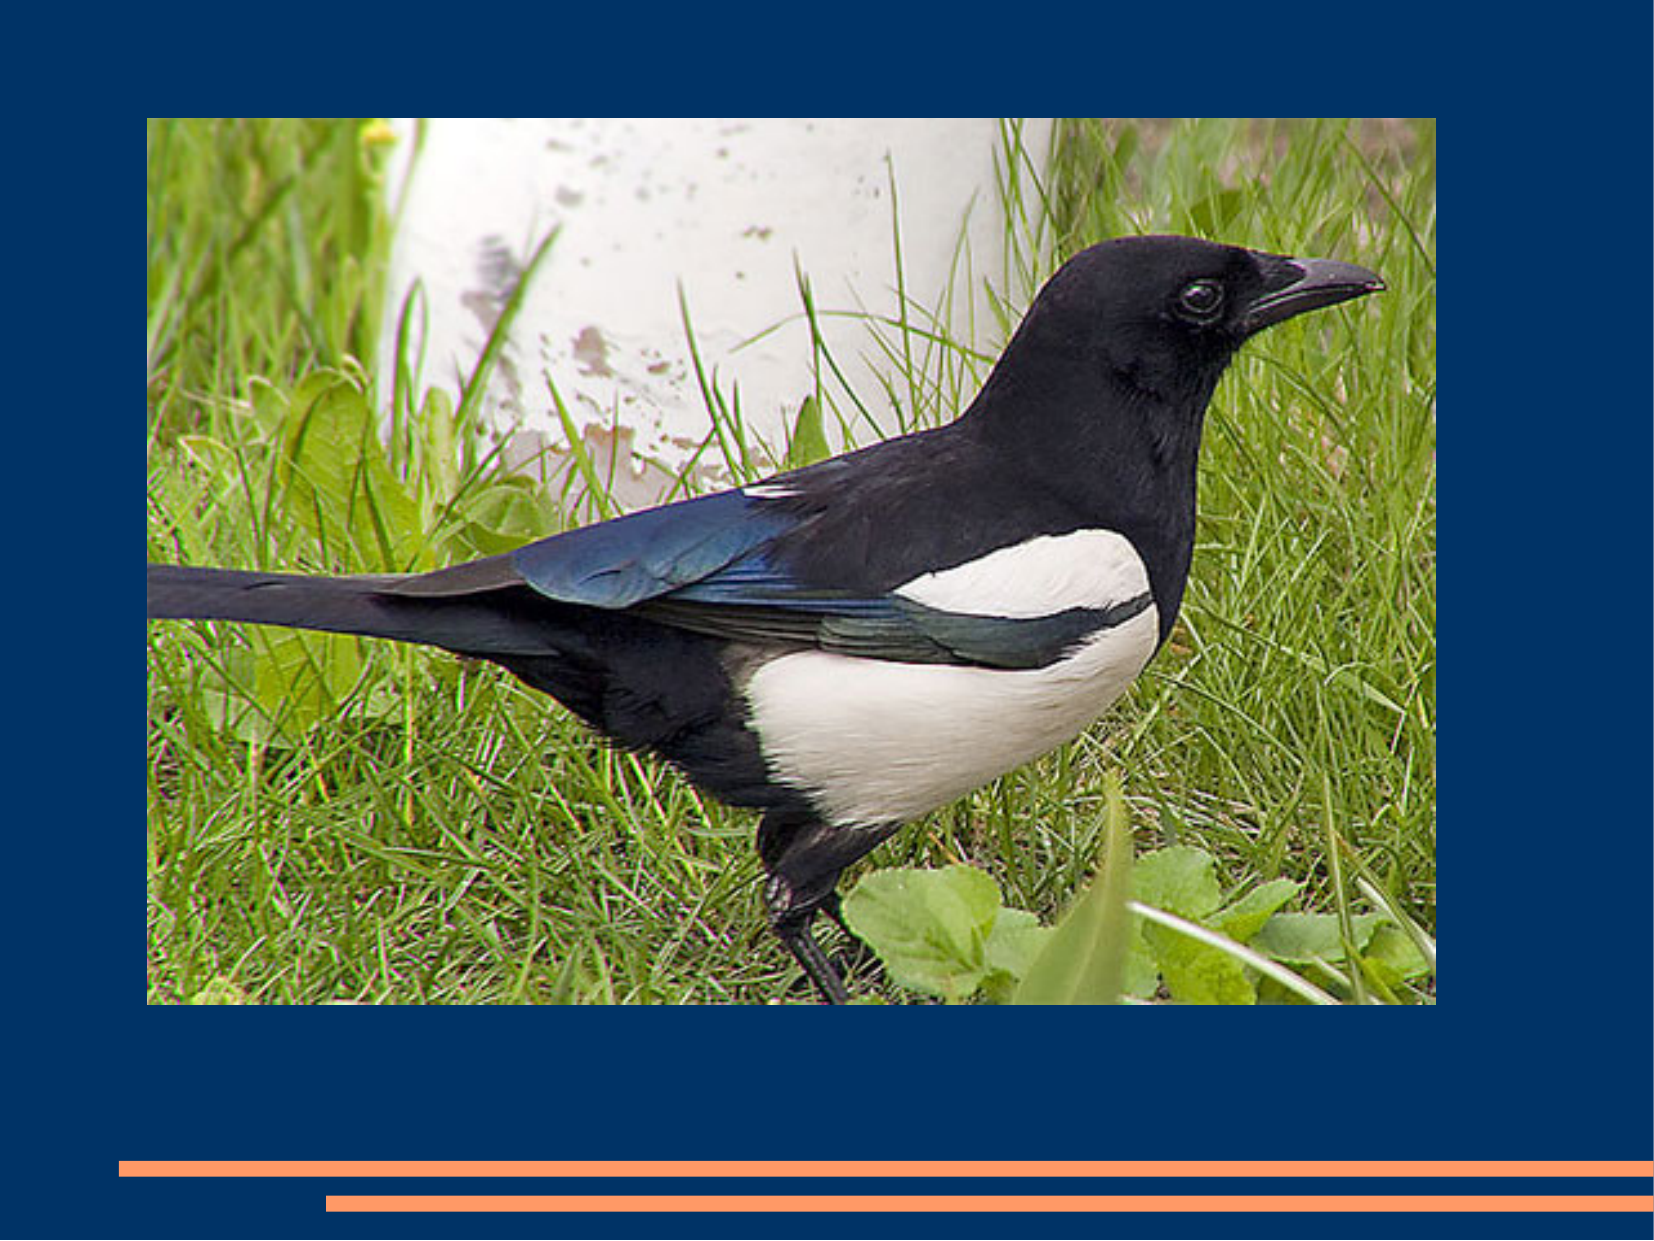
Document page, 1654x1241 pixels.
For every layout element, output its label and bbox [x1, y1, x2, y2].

picture [147, 118, 1436, 1005]
